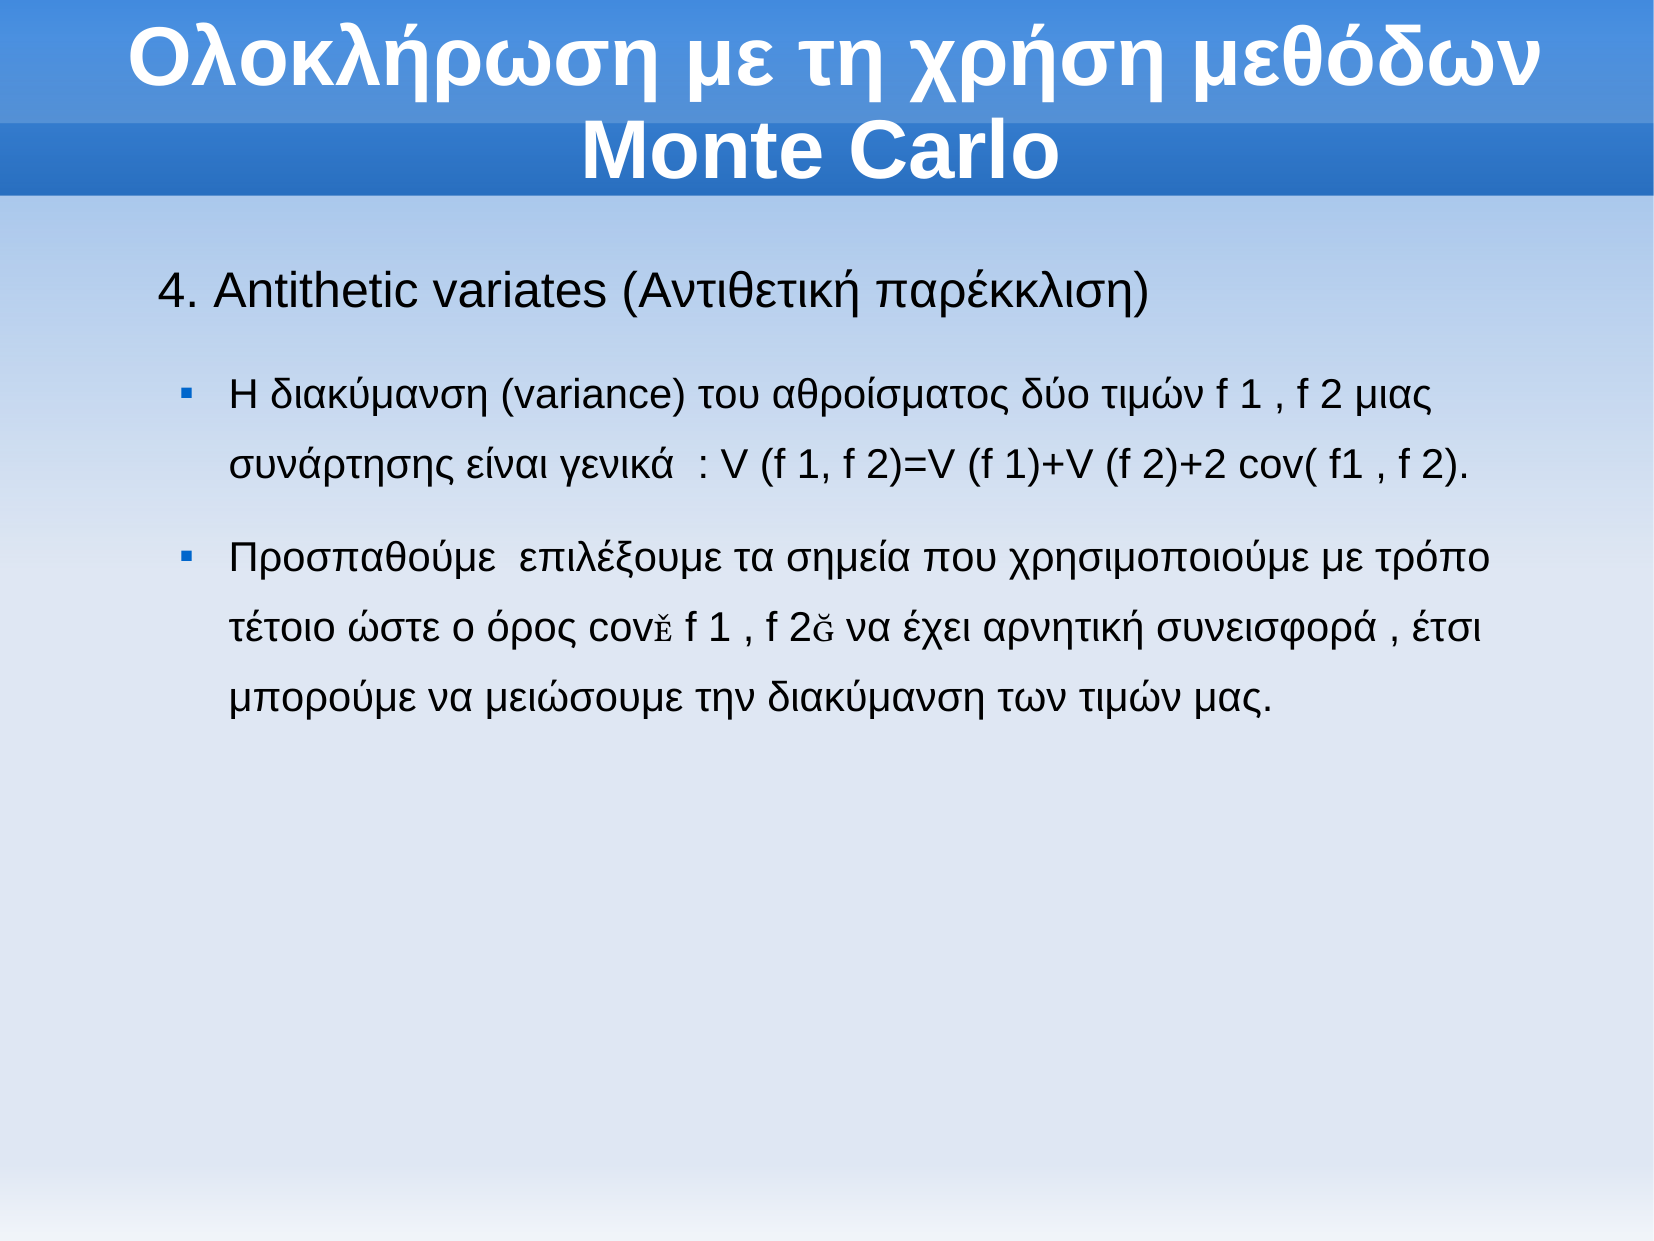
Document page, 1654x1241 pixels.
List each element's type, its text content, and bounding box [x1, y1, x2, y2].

picture [0, 0, 1654, 1241]
list 4. Antithetic variates (Αντιθετική παρέκκλιση) H διακύμανση (variance) του αθροίσματος δύο τιμών f 1 , f 2 μιας συνάρτησης είναι γενικά : V (f 1, f 2)=V (f 1)+V (f 2)+2 cov( f1 , f 2). Προσπαθούμε επιλέξουμε τα σημεία που χρησιμοποιούμε με τρόπο τέτοιο ώστε ο όρος cov f 1 , f 2 να έχει αρνητική συνεισφορά , έτσι μπορούμε να μειώσουμε την διακύμανση των τιμών μας. [86, 262, 1576, 1067]
title Ολοκλήρωση με τη χρήση μεθόδων Monte Carlo [76, 7, 1565, 200]
